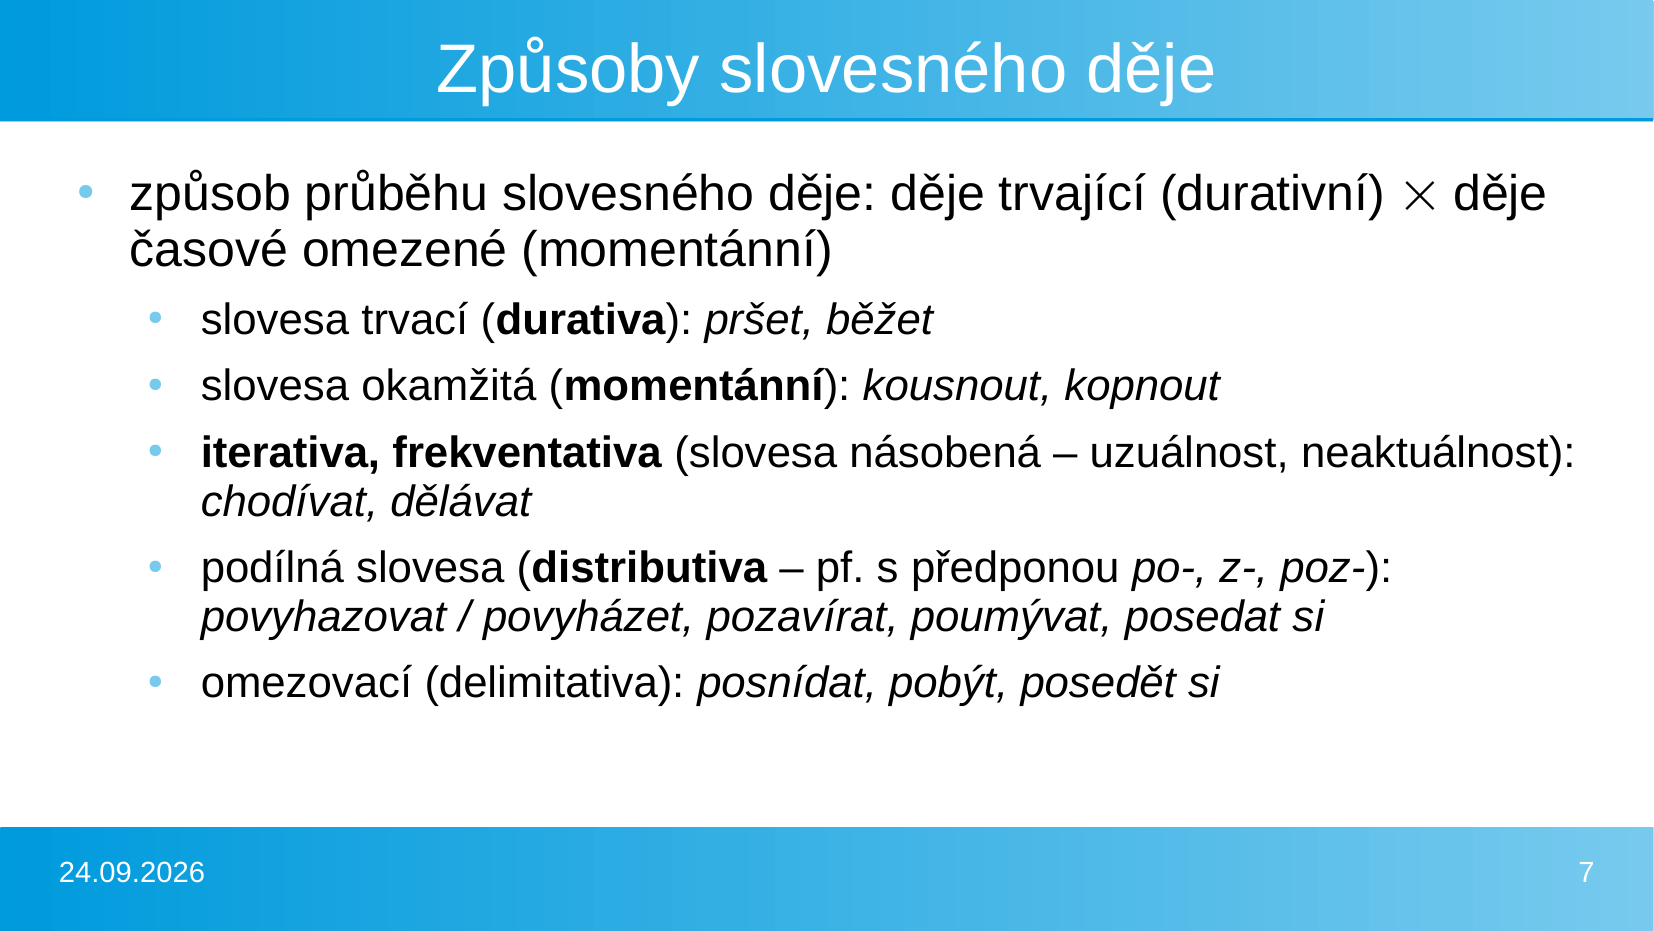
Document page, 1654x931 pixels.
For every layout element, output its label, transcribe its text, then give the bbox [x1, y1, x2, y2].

list způsob průběhu slovesného děje: děje trvající (durativní)  děje časové omezené (momentánní) slovesa trvací (durativa): pršet, běžet slovesa okamžitá (momentánní): kousnout, kopnout iterativa, frekventativa (slovesa násobená – uzuálnost, neaktuálnost): chodívat, dělávat podílná slovesa (distributiva – pf. s předponou po-, z-, poz-): povyhazovat / povyházet, pozavírat, poumývat, posedat si omezovací (delimitativa): posnídat, pobýt, posedět si [59, 165, 1595, 756]
title Způsoby slovesného děje [59, 29, 1595, 108]
